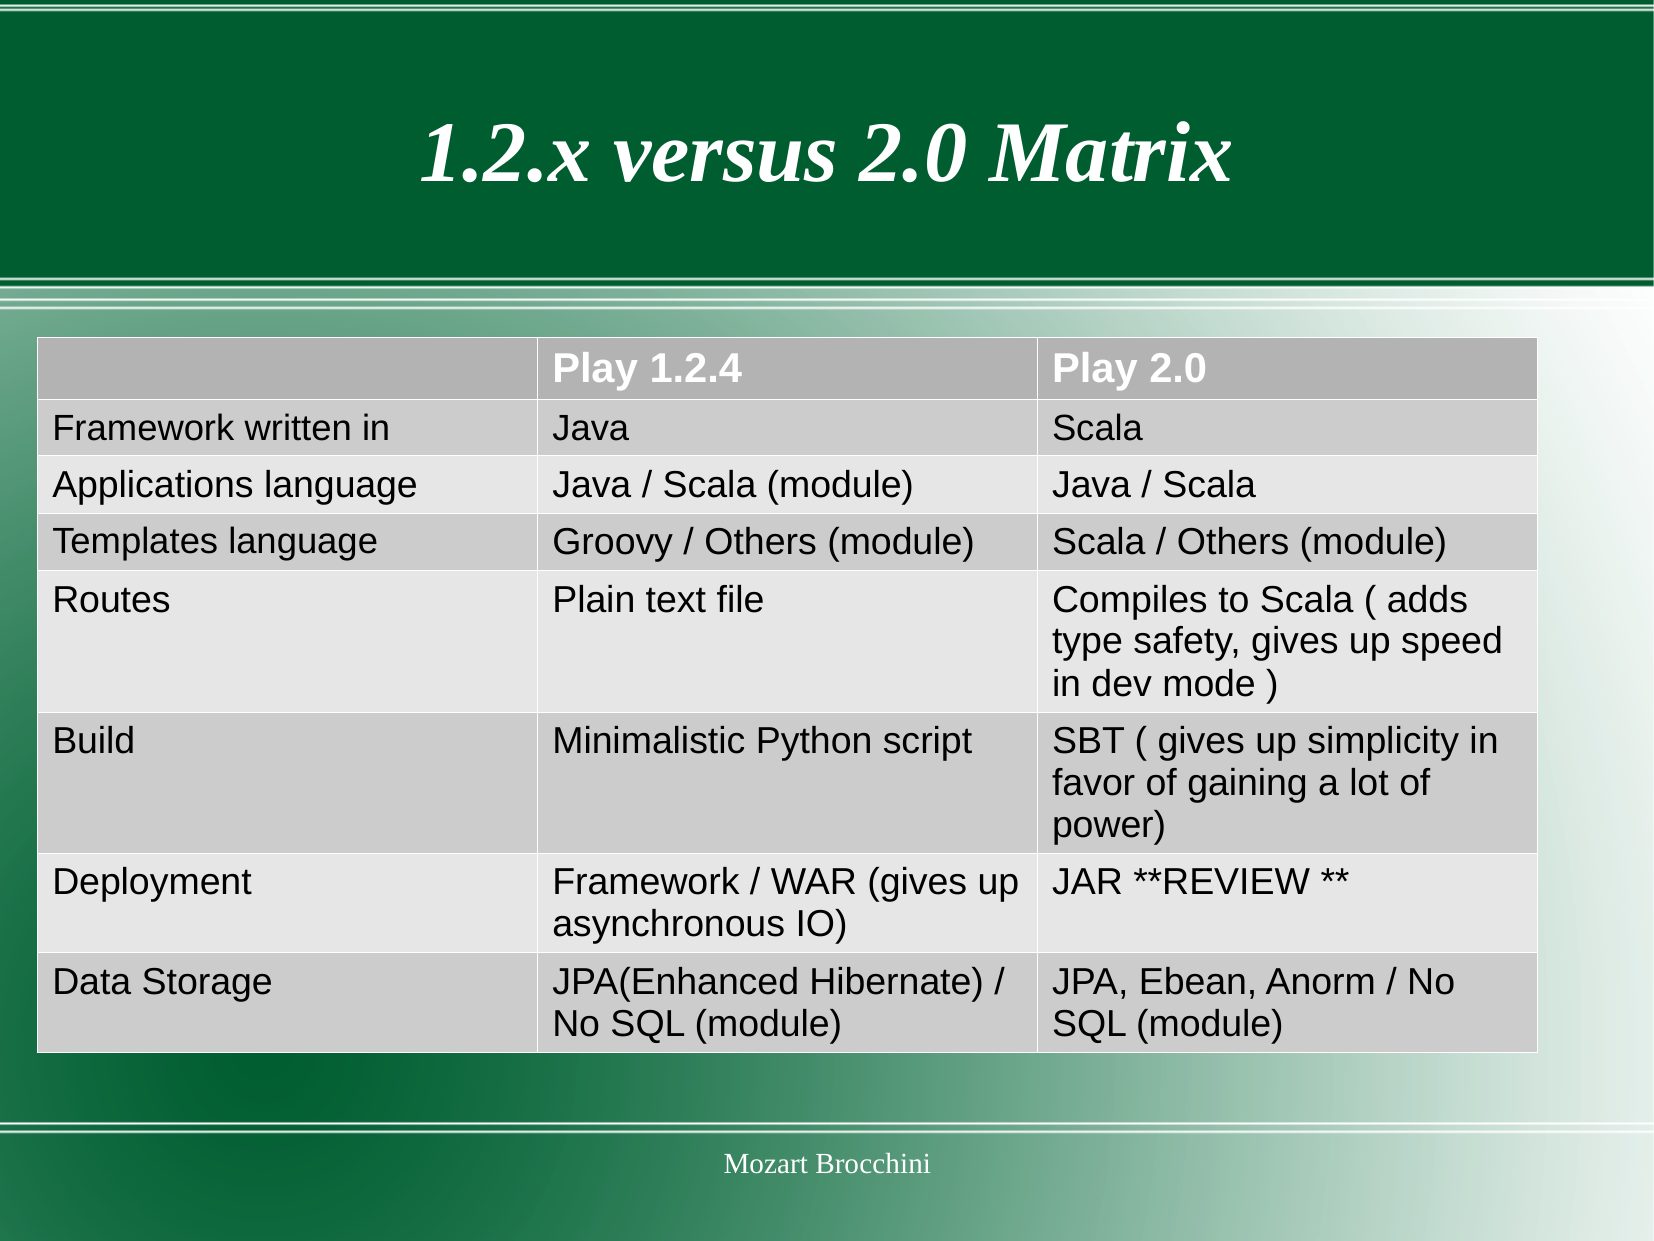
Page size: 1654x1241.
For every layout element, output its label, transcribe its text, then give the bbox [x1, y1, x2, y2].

table_cell Framework written in [38, 400, 537, 455]
title 1.2.x versus 2.0 Matrix [82, 49, 1571, 257]
table_header Play 2.0 [1038, 338, 1537, 399]
table_cell Java [538, 400, 1037, 455]
table_cell Java / Scala [1038, 456, 1537, 513]
table_cell Compiles to Scala ( adds type safety, gives up speed in dev mode ) [1038, 571, 1537, 712]
table_cell JPA, Ebean, Anorm / No SQL (module) [1038, 953, 1537, 1052]
table_cell Scala / Others (module) [1038, 514, 1537, 570]
picture [0, 0, 1654, 1241]
table_cell Build [38, 713, 537, 853]
table_cell Java / Scala (module) [538, 456, 1037, 513]
table_header Play 1.2.4 [538, 338, 1037, 399]
table_cell Groovy / Others (module) [538, 514, 1037, 570]
table_cell Data Storage [38, 953, 537, 1052]
table_cell Scala [1038, 400, 1537, 455]
table_cell Deployment [38, 854, 537, 952]
table_cell Minimalistic Python script [538, 713, 1037, 853]
table_cell SBT ( gives up simplicity in favor of gaining a lot of power) [1038, 713, 1537, 853]
table_cell Routes [38, 571, 537, 712]
table_cell Plain text file [538, 571, 1037, 712]
table_cell Applications language [38, 456, 537, 513]
table_cell JPA(Enhanced Hibernate) / No SQL (module) [538, 953, 1037, 1052]
table_cell Framework / WAR (gives up asynchronous IO) [538, 854, 1037, 952]
table_header [38, 338, 537, 399]
table_cell JAR **REVIEW ** [1038, 854, 1537, 952]
table_cell Templates language [38, 514, 537, 570]
